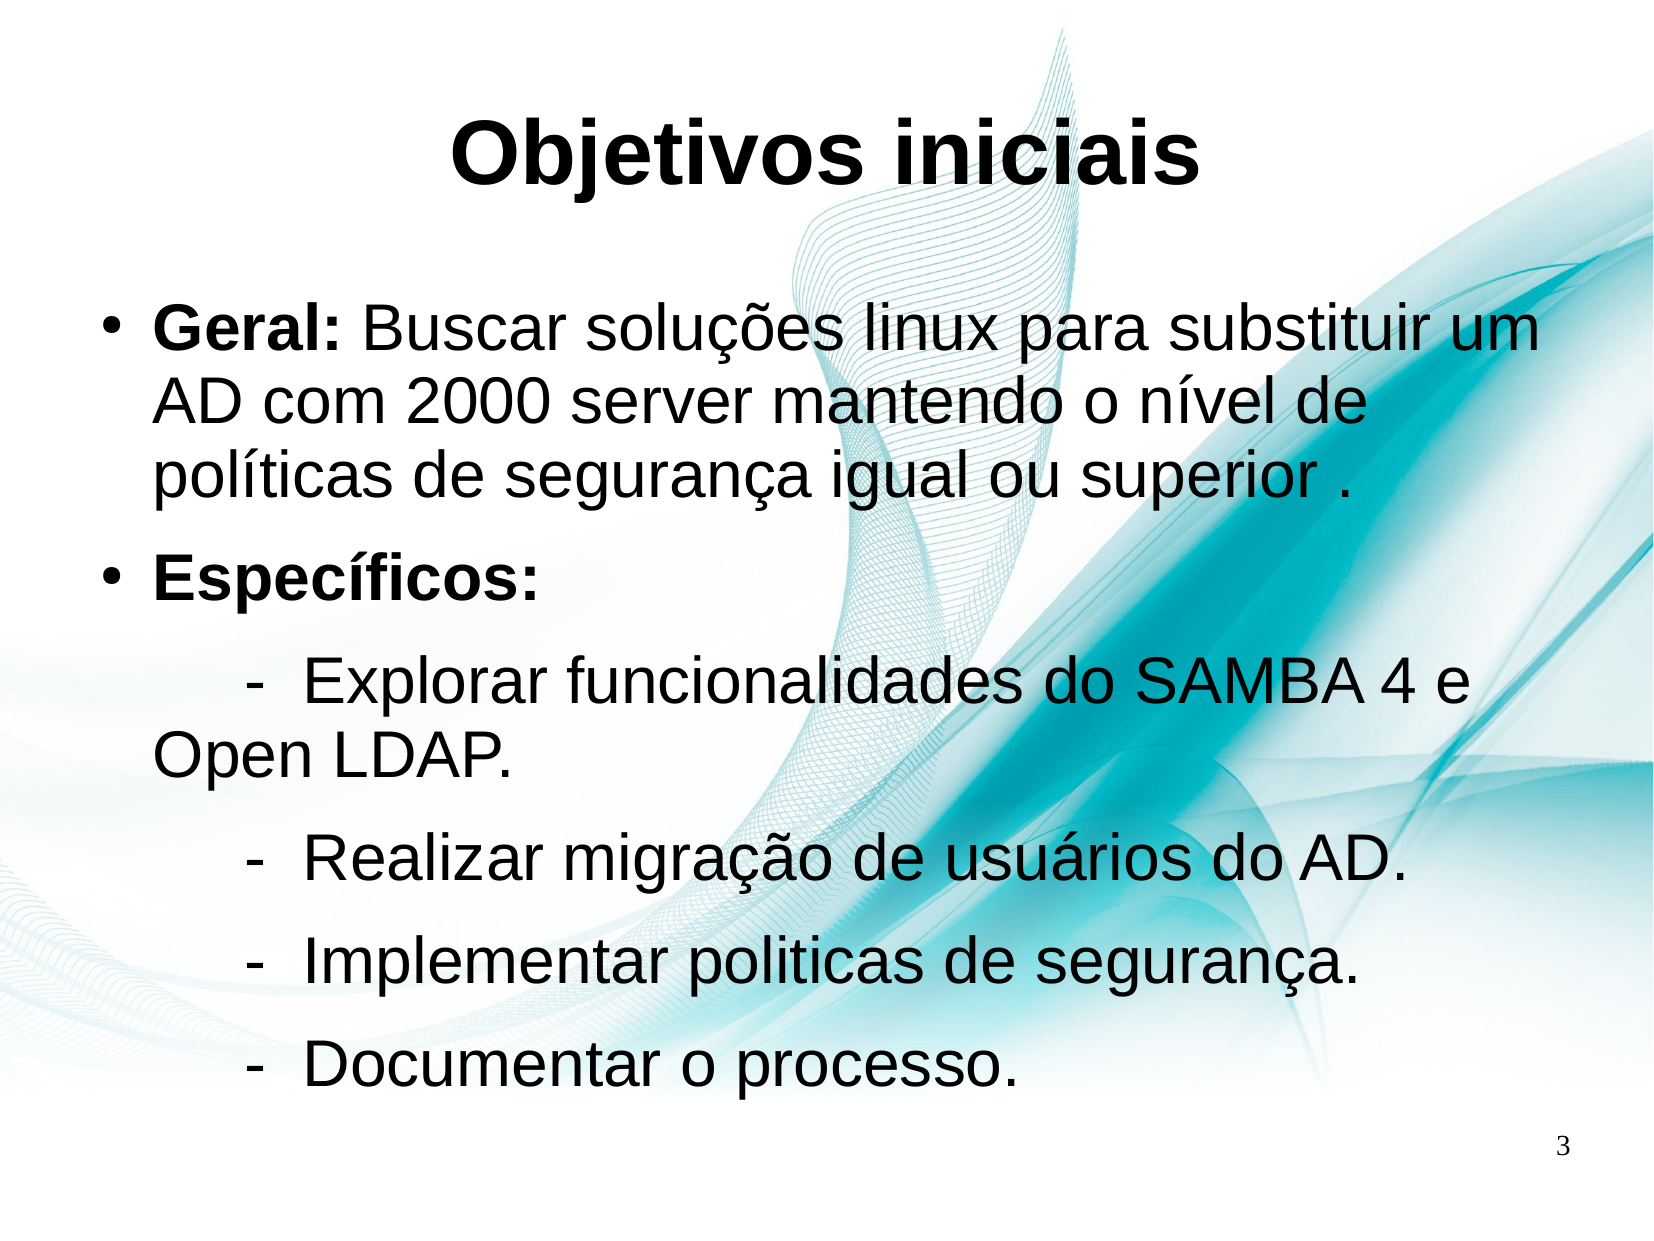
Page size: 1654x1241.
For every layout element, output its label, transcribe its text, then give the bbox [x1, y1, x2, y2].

list Geral: Buscar soluções linux para substituir um AD com 2000 server mantendo o nível de políticas de segurança igual ou superior . Específicos: - Explorar funcionalidades do SAMBA 4 e Open LDAP. - Realizar migração de usuários do AD. - Implementar politicas de segurança. - Documentar o processo. [82, 290, 1571, 1109]
title Objetivos iniciais [82, 56, 1571, 250]
picture [0, 27, 1654, 1123]
